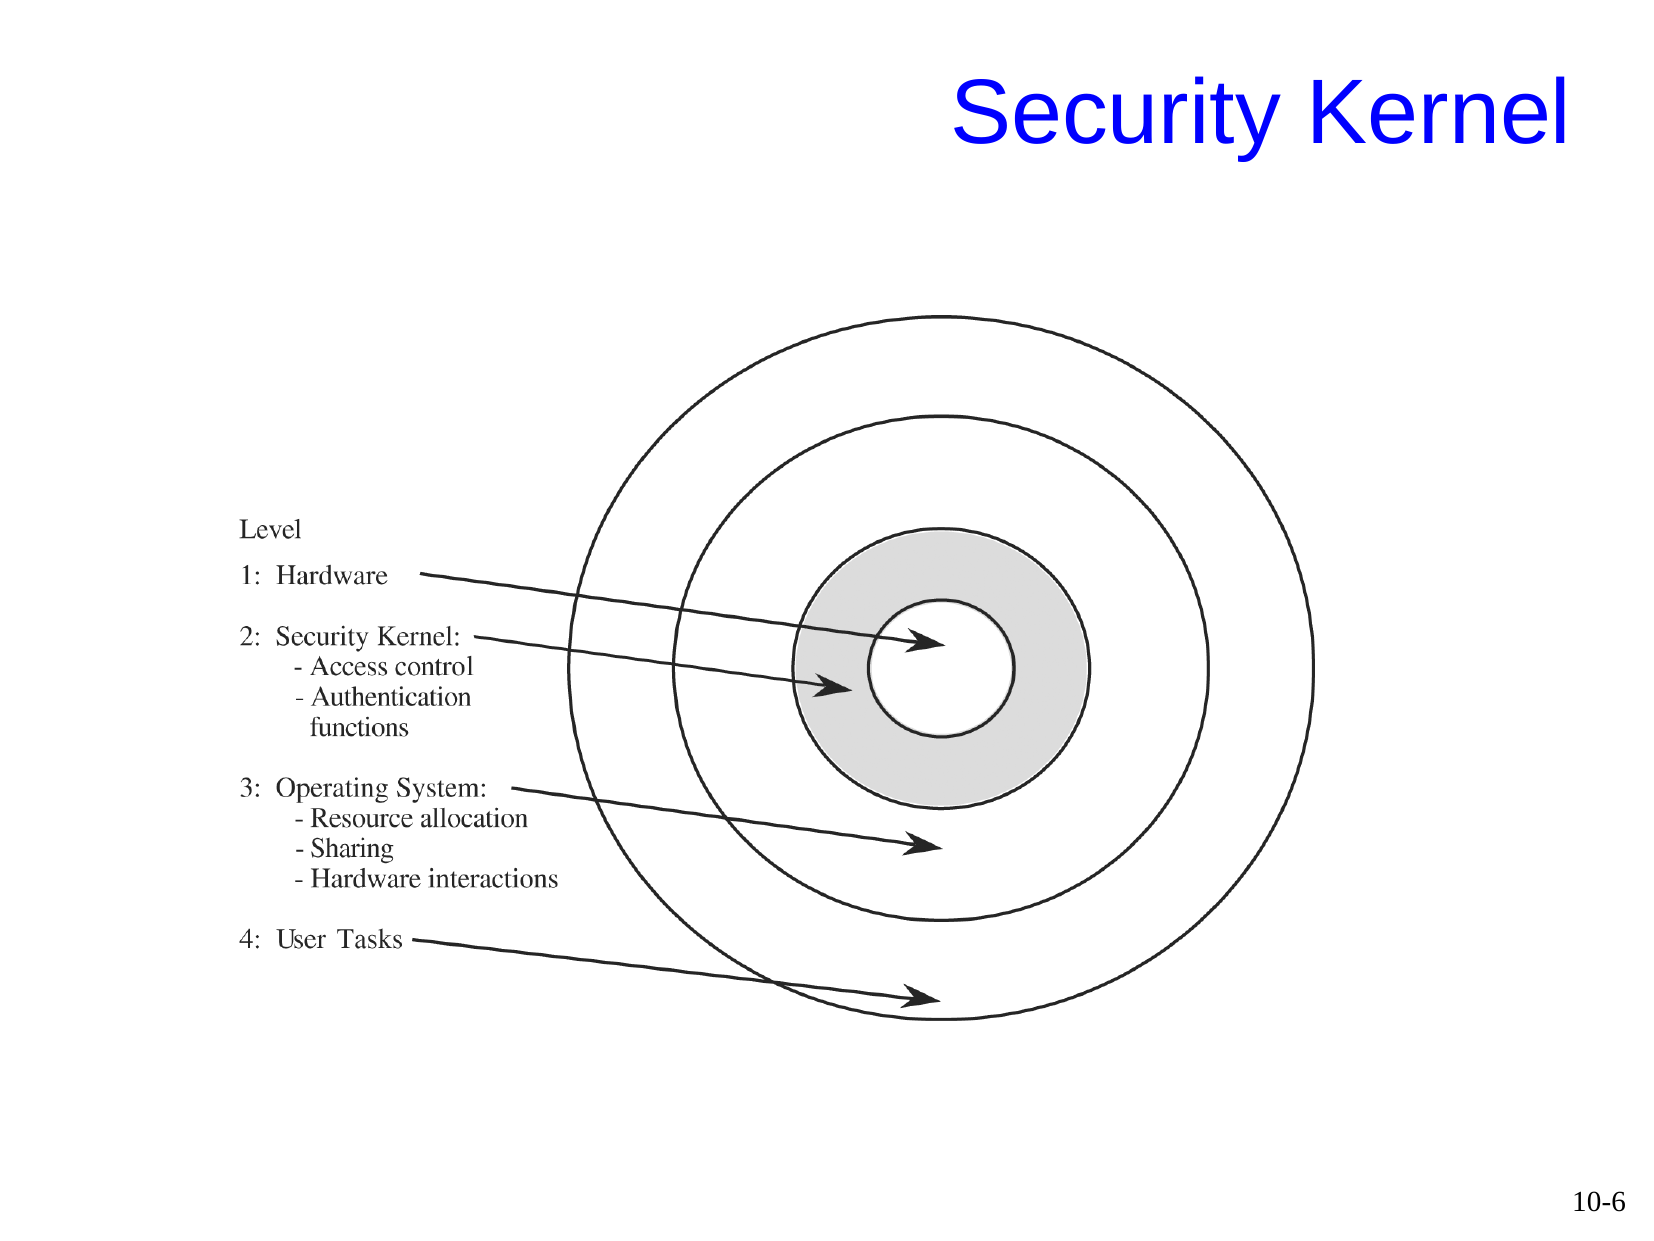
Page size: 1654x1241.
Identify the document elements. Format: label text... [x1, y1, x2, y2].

picture [239, 315, 1315, 1021]
title Security Kernel [84, 11, 1573, 219]
